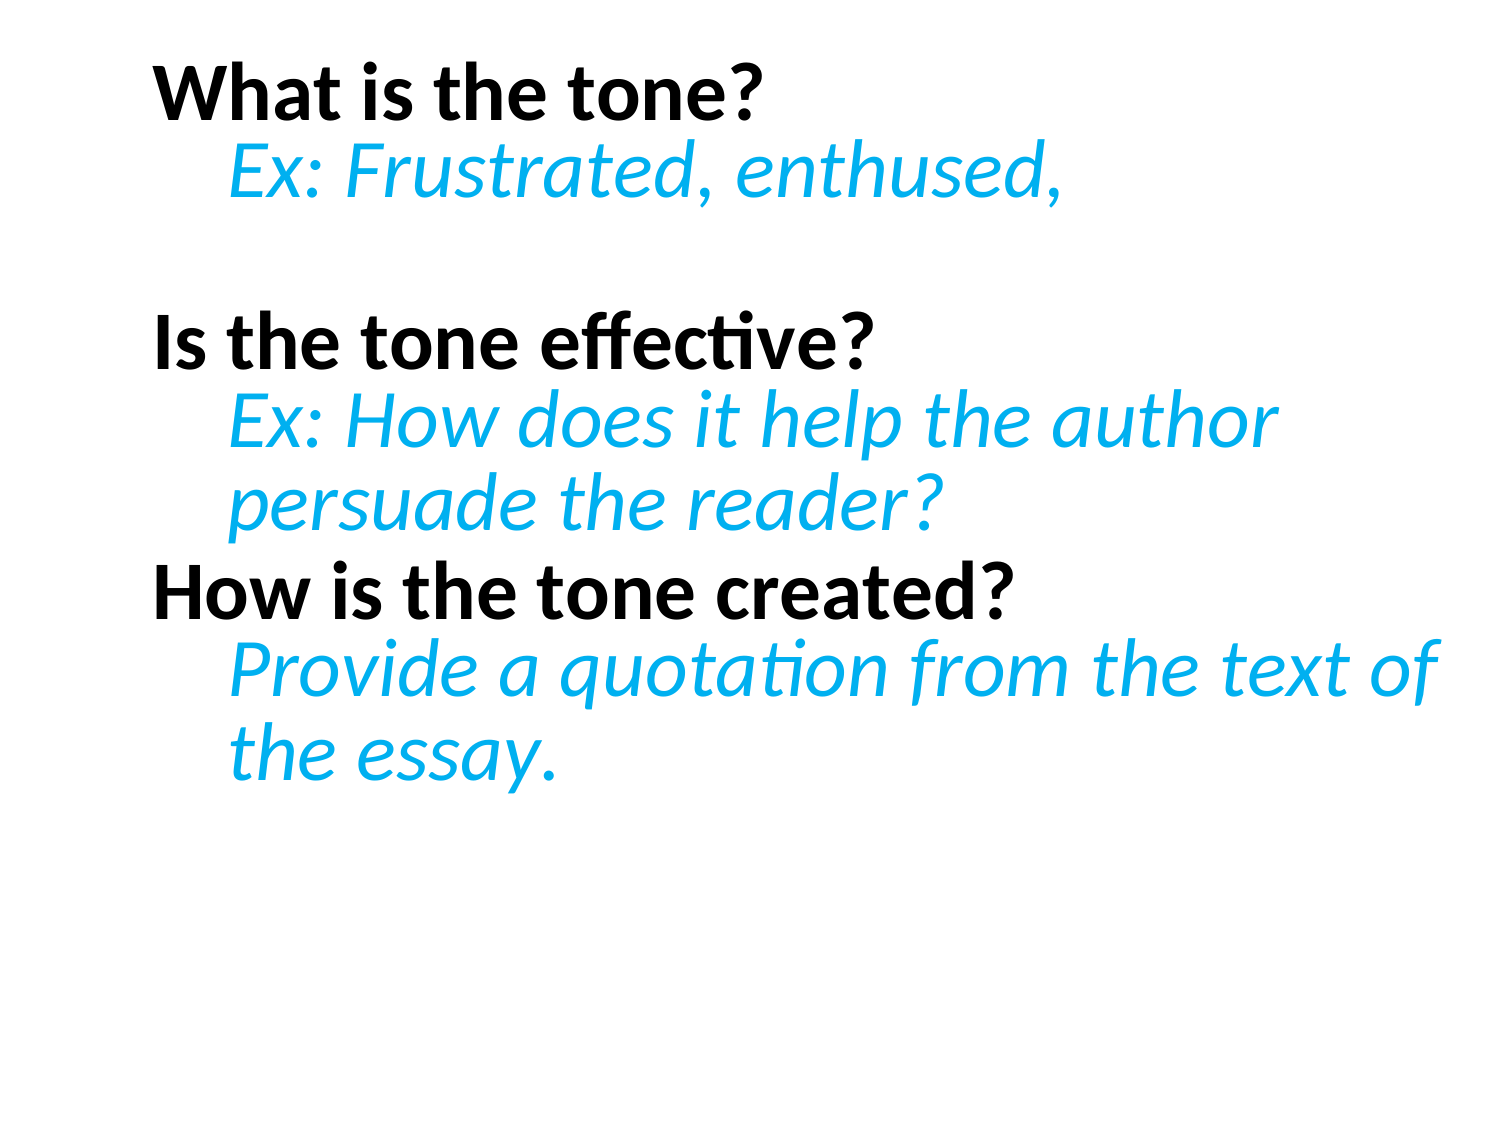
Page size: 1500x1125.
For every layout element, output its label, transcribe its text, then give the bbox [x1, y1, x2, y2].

text_box What is the tone? Is the tone effective? How is the tone created? [137, 49, 1351, 649]
text_box Ex: Frustrated, enthused, Ex: How does it help the author persuade the reader? Provide a quotation from the text of the essay. [212, 127, 1500, 809]
